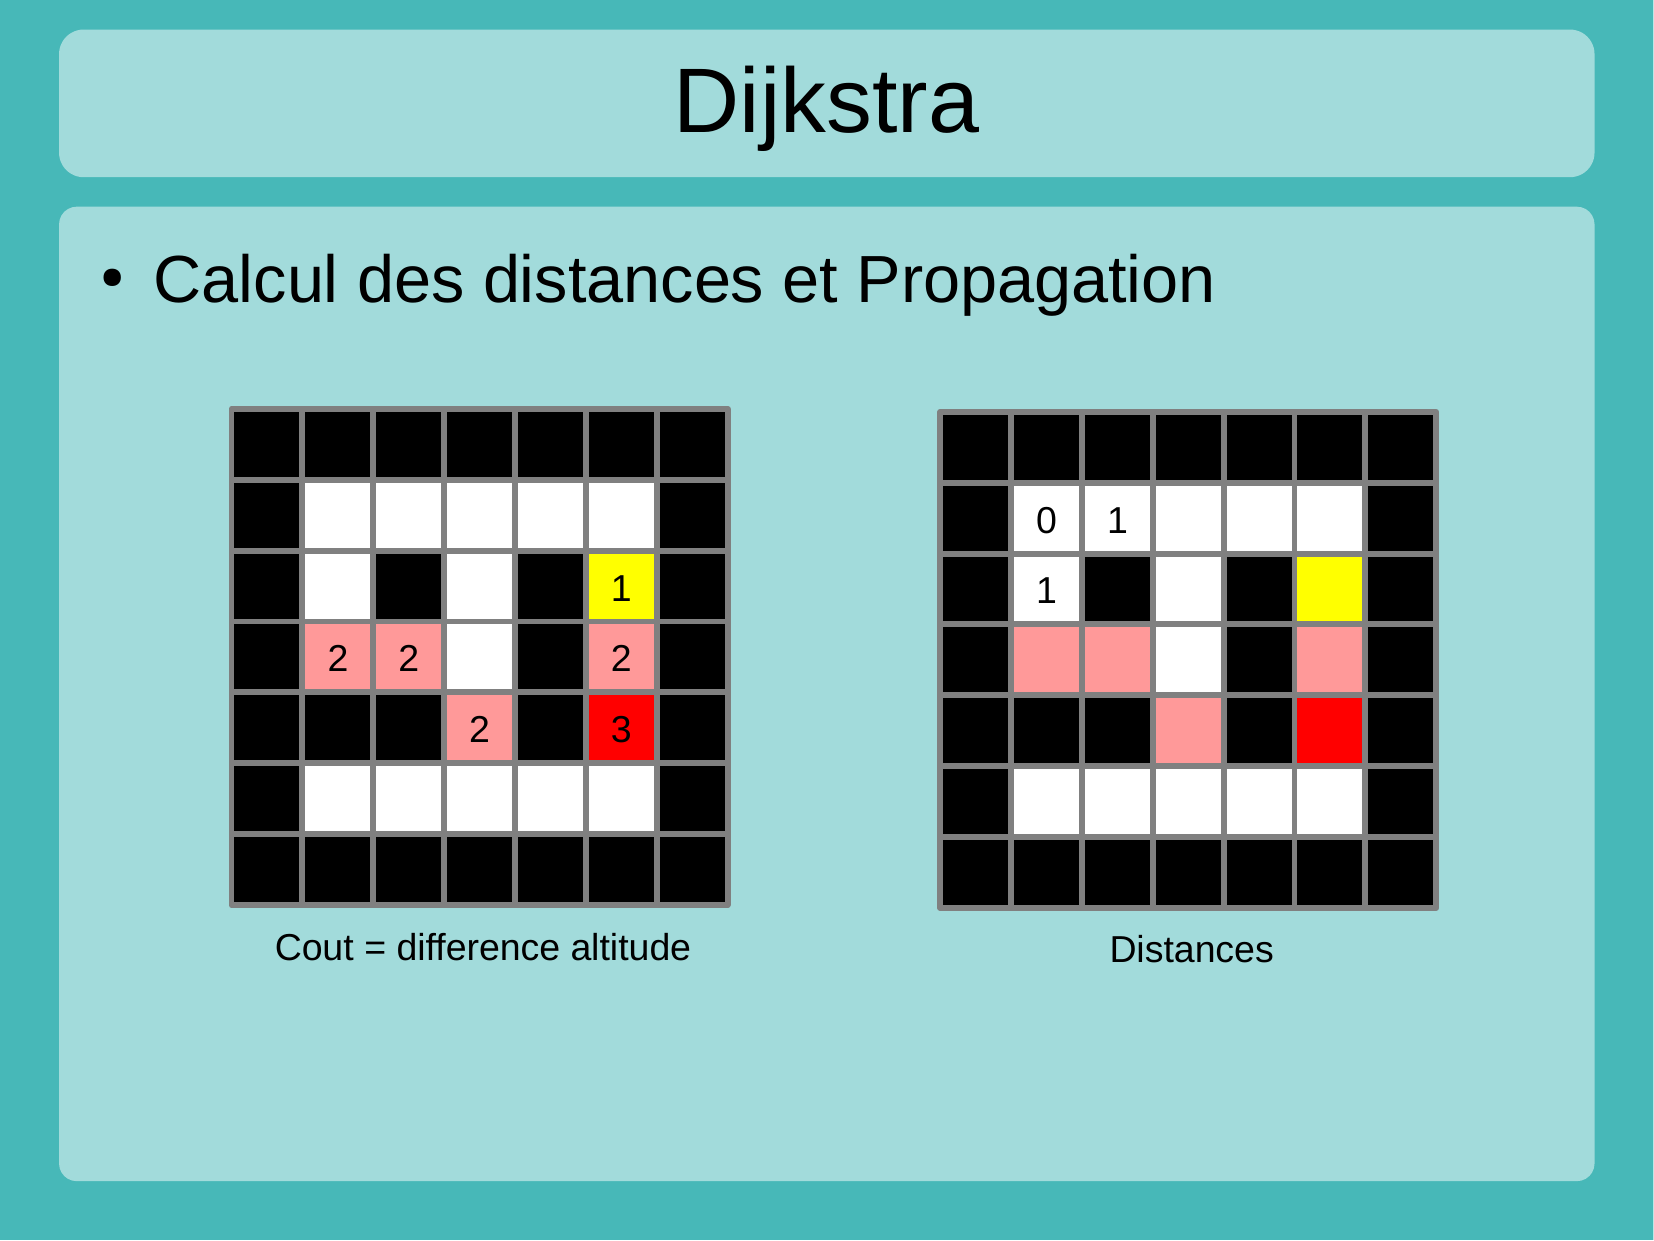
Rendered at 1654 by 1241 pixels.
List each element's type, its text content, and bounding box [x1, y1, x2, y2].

text_box Cout = difference altitude [202, 918, 764, 976]
text_box Distances [911, 921, 1473, 979]
text_box 1 [1082, 482, 1152, 553]
text_box [940, 411, 1437, 908]
text_box 2 [374, 621, 444, 692]
title Dijkstra [0, 41, 1654, 160]
text_box 2 [302, 621, 374, 692]
text_box 3 [585, 692, 657, 763]
text_box 2 [444, 692, 514, 763]
text_box 2 [585, 621, 657, 692]
text_box 0 [1011, 482, 1082, 553]
list Calcul des distances et Propagation [82, 242, 1571, 962]
text_box 1 [1011, 553, 1082, 624]
text_box 1 [585, 550, 657, 621]
text_box [231, 408, 728, 905]
